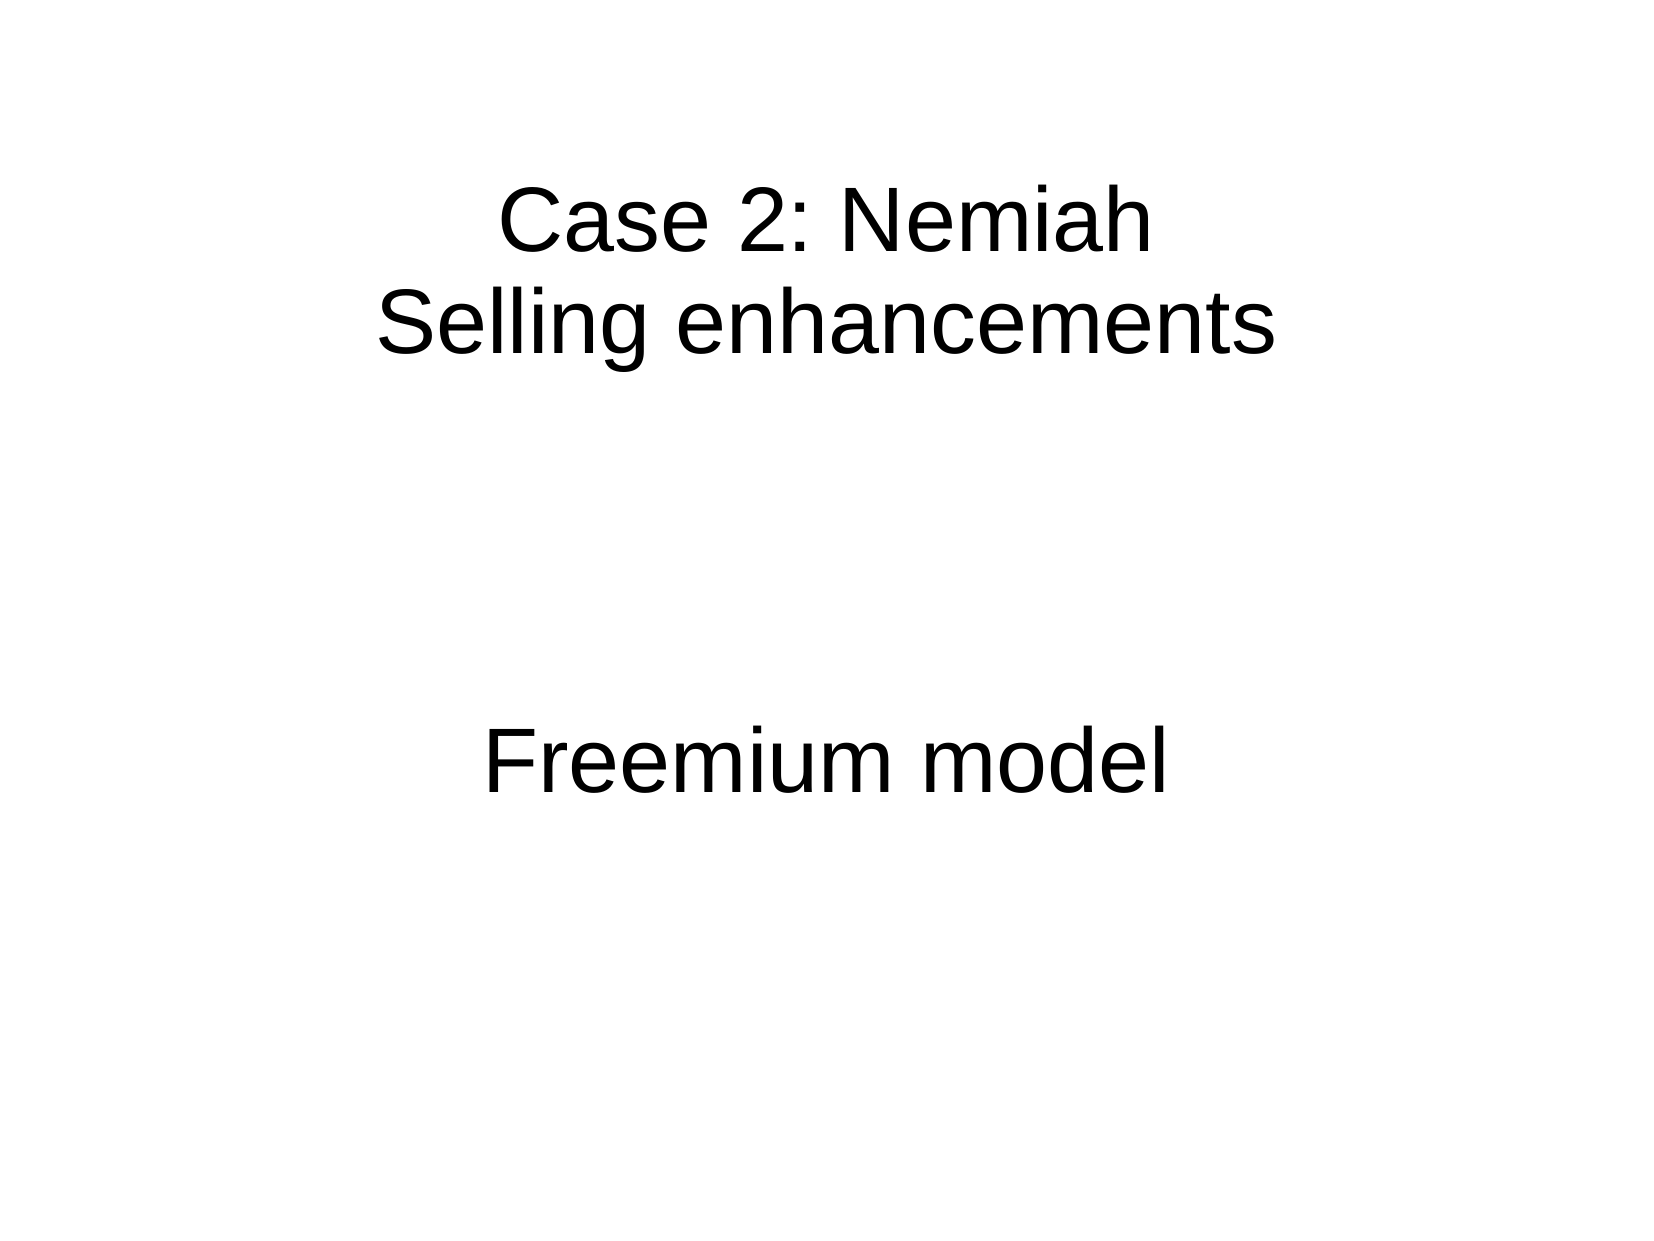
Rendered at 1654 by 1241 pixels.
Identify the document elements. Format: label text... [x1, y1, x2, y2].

title Freemium model [82, 657, 1571, 865]
title Case 2: Nemiah Selling enhancements [82, 167, 1571, 375]
